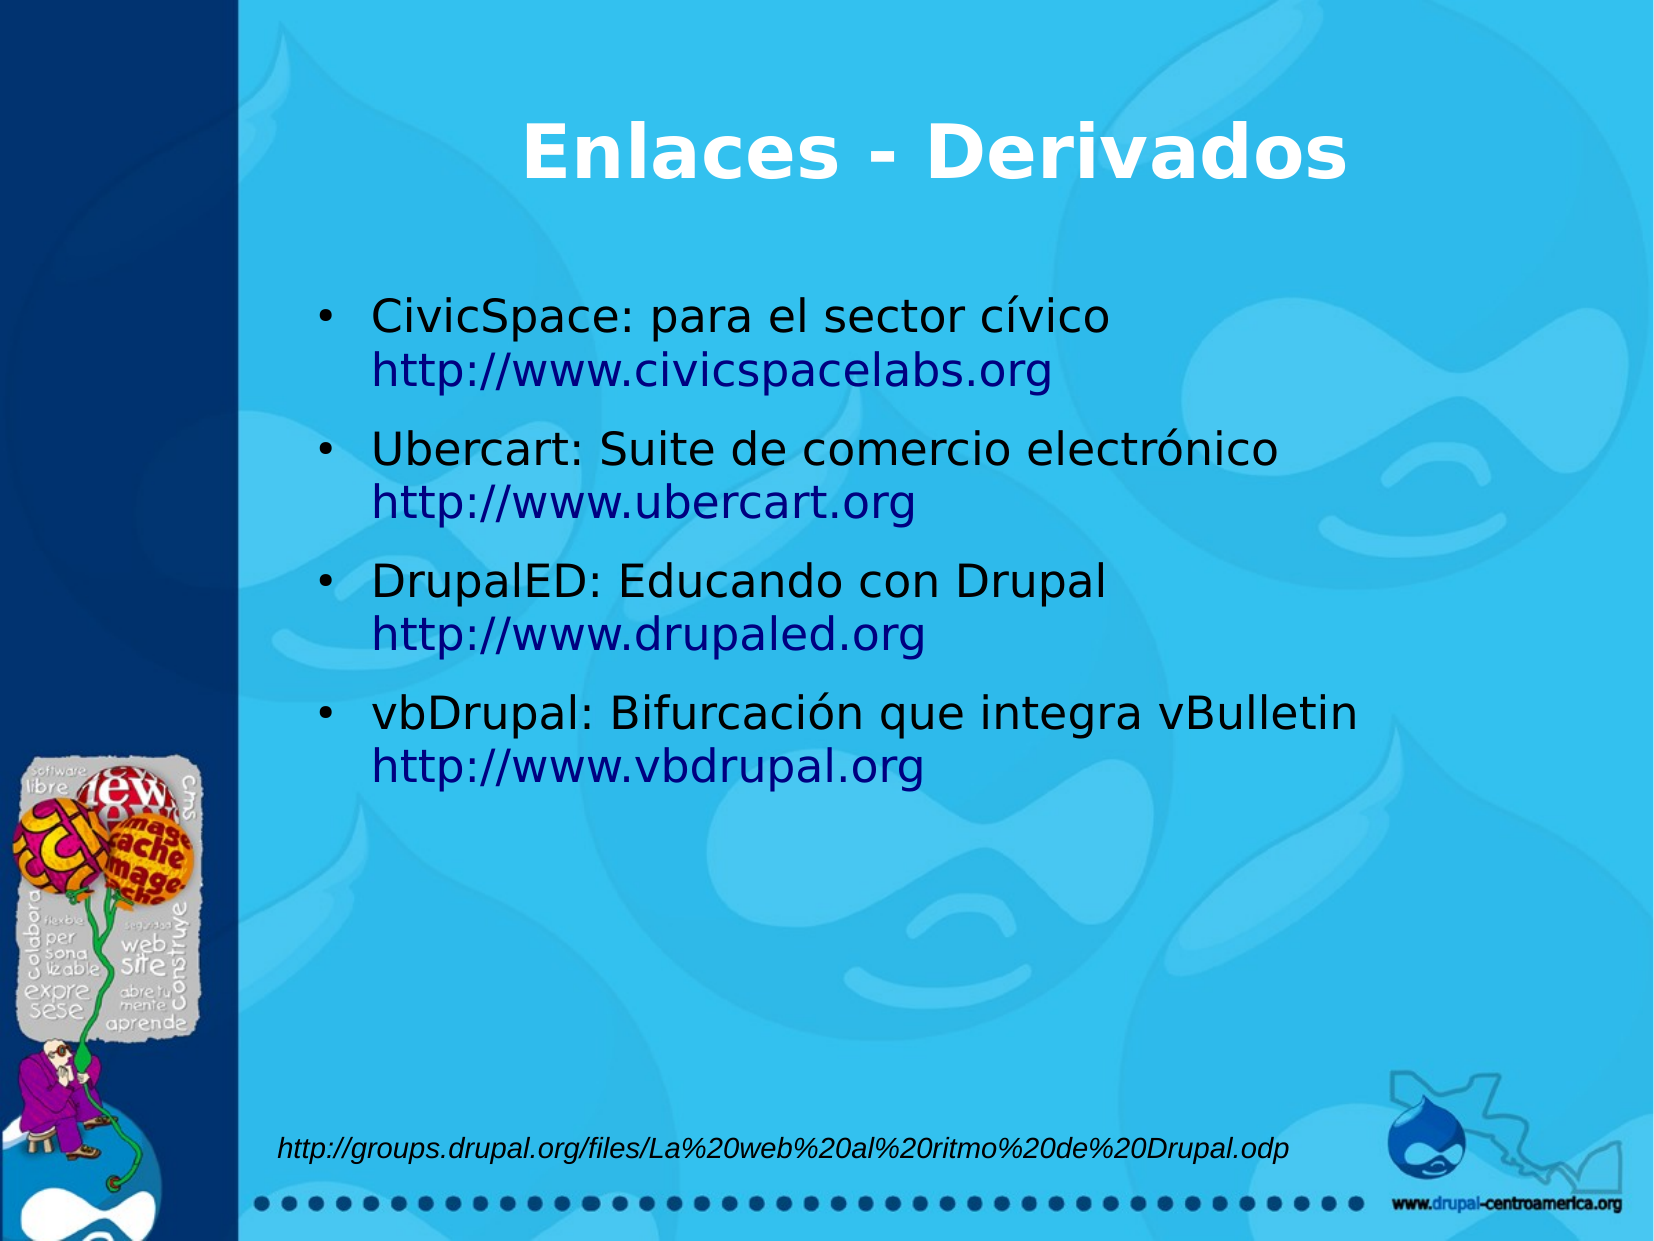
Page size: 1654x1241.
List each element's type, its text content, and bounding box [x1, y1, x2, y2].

title Enlaces - Derivados [300, 56, 1571, 250]
text_box http://groups.drupal.org/files/La%20web%20al%20ritmo%20de%20Drupal.odp [262, 1125, 1351, 1173]
picture [0, 0, 1654, 1241]
list CivicSpace: para el sector cívico http://www.civicspacelabs.org Ubercart: Suite de comercio electrónico http://www.ubercart.org DrupalED: Educando con Drupal http://www.drupaled.org vbDrupal: Bifurcación que integra vBulletin http://www.vbdrupal.org [300, 290, 1571, 1109]
